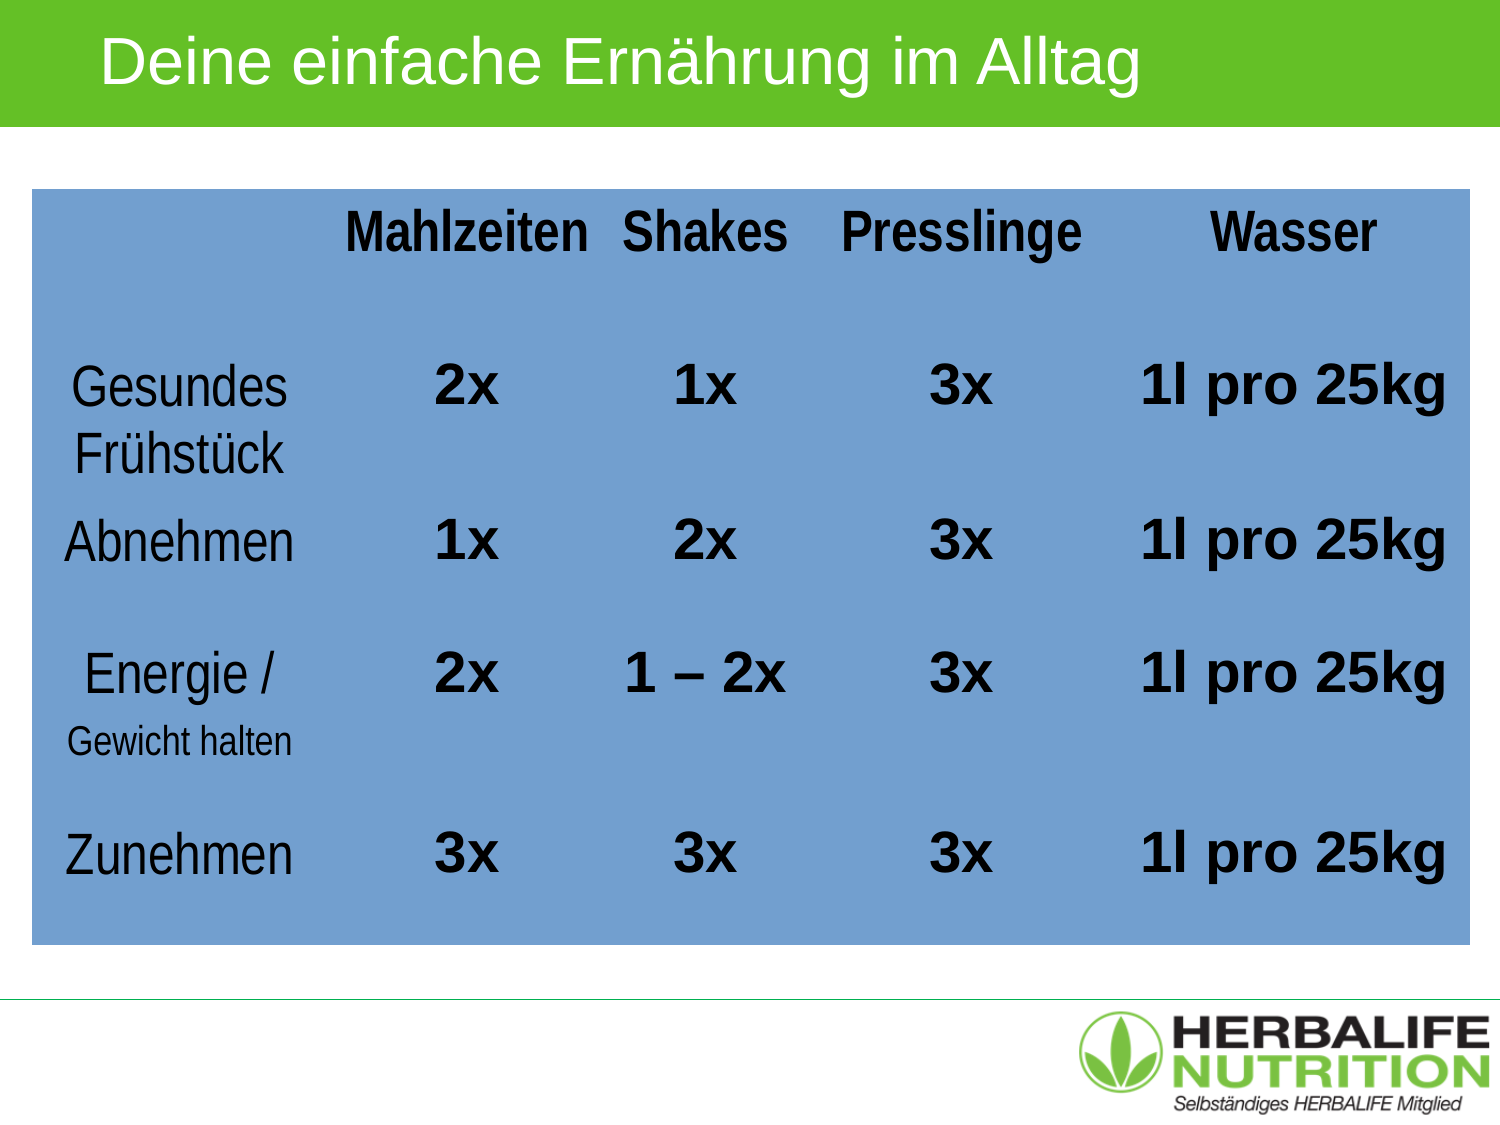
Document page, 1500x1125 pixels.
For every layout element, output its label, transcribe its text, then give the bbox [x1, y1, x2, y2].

table_cell 1x [328, 499, 607, 632]
table_header [32, 189, 328, 344]
table_header Wasser [1119, 189, 1470, 344]
table_header Mahlzeiten [328, 189, 607, 344]
table_cell Zunehmen [32, 812, 328, 945]
title Deine einfache Ernährung im Alltag [84, 18, 1379, 109]
table_cell 1l pro 25kg [1119, 812, 1470, 945]
table_cell 1l pro 25kg [1119, 499, 1470, 632]
table_cell 3x [805, 632, 1119, 812]
table_cell 1 – 2x [607, 632, 805, 812]
table_cell Gesundes Frühstück [32, 344, 328, 499]
table_cell 1l pro 25kg [1119, 344, 1470, 499]
table_cell 3x [805, 812, 1119, 945]
table_cell 3x [328, 812, 607, 945]
table_cell 3x [805, 499, 1119, 632]
table_cell 2x [328, 344, 607, 499]
table_cell 1l pro 25kg [1119, 632, 1470, 812]
table_cell 3x [607, 812, 805, 945]
table_cell 3x [805, 344, 1119, 499]
table_cell 2x [607, 499, 805, 632]
table_cell 1x [607, 344, 805, 499]
table_cell Energie / Gewicht halten [32, 632, 328, 812]
table_cell 2x [328, 632, 607, 812]
table_cell Abnehmen [32, 499, 328, 632]
table_header Presslinge [805, 189, 1119, 344]
table_header Shakes [607, 189, 805, 344]
